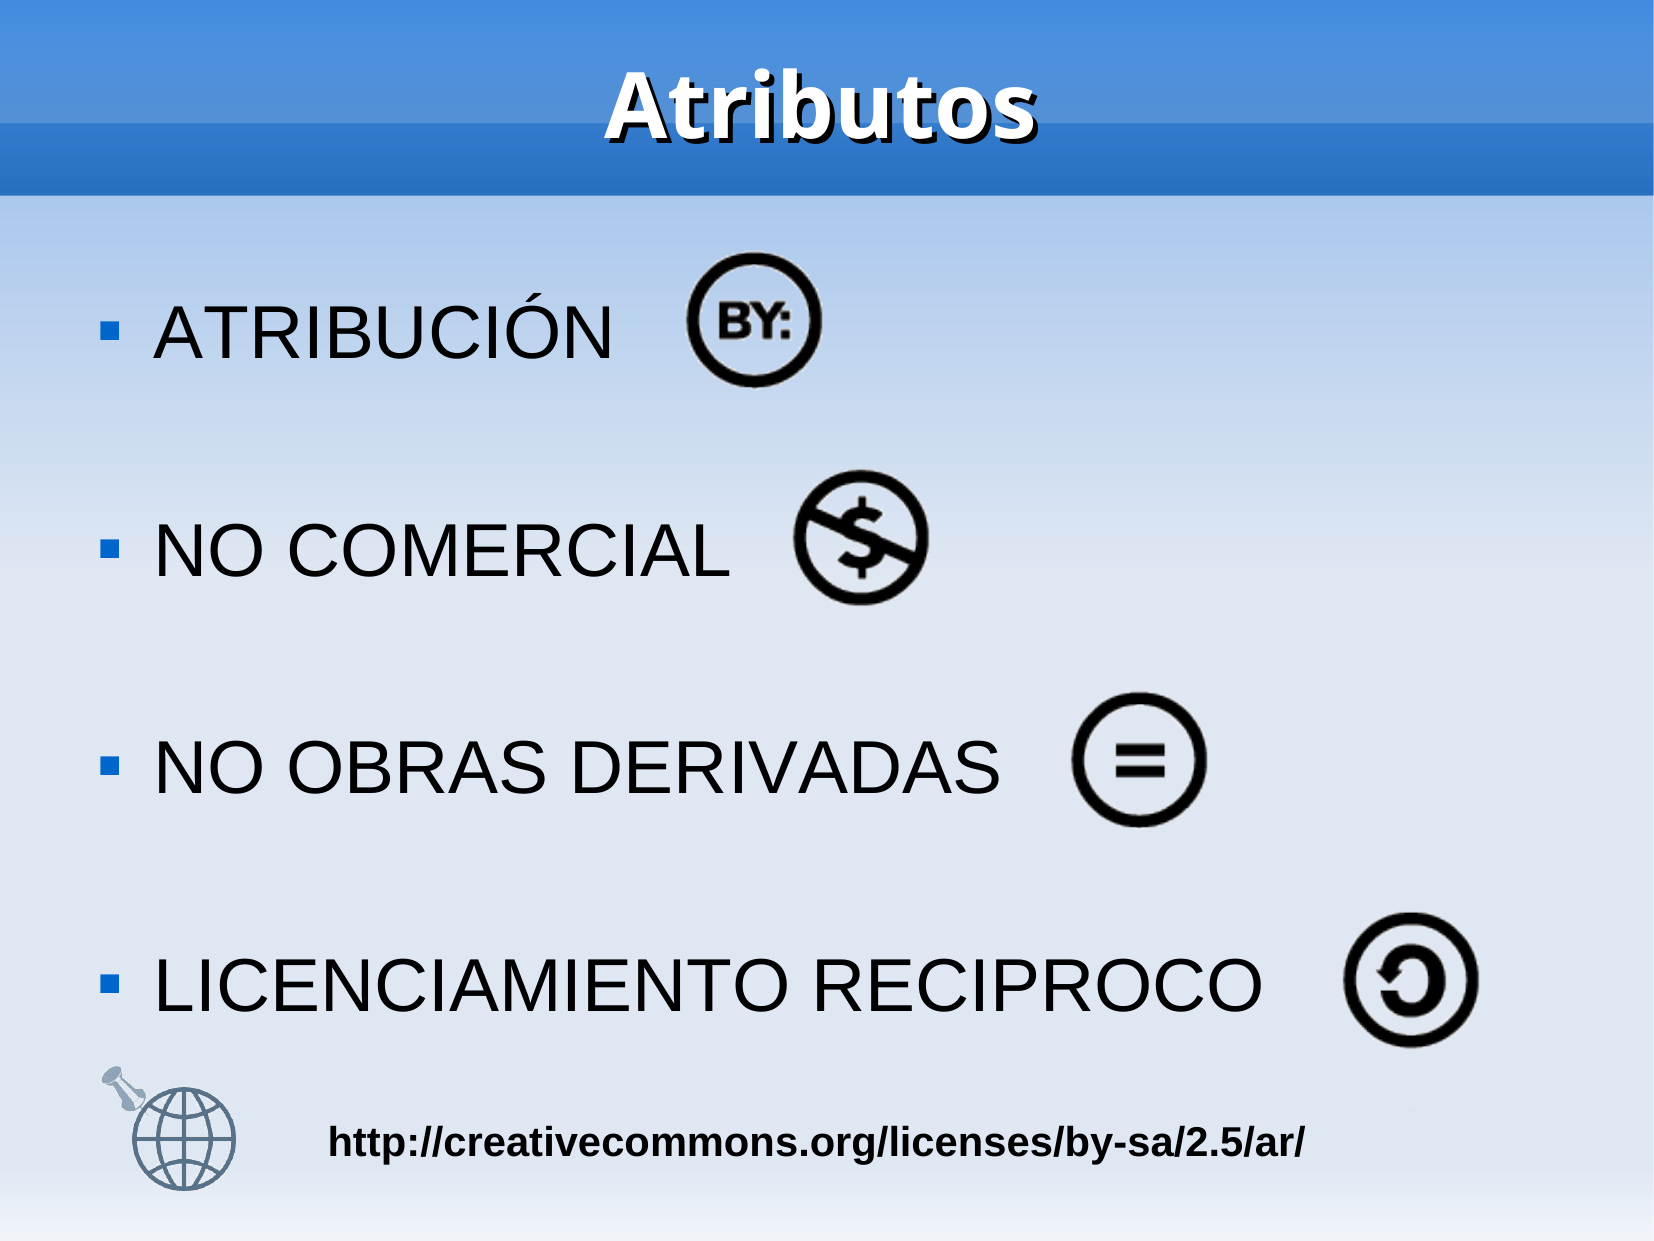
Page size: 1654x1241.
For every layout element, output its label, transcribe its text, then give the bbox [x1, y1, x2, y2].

list ATRIBUCIÓN NO COMERCIAL NO OBRAS DERIVADAS LICENCIAMIENTO RECIPROCO [82, 290, 1571, 1094]
title Atributos [76, 7, 1565, 200]
picture [0, 0, 1654, 1241]
text_box http://creativecommons.org/licenses/by-sa/2.5/ar/ [312, 1110, 1322, 1173]
